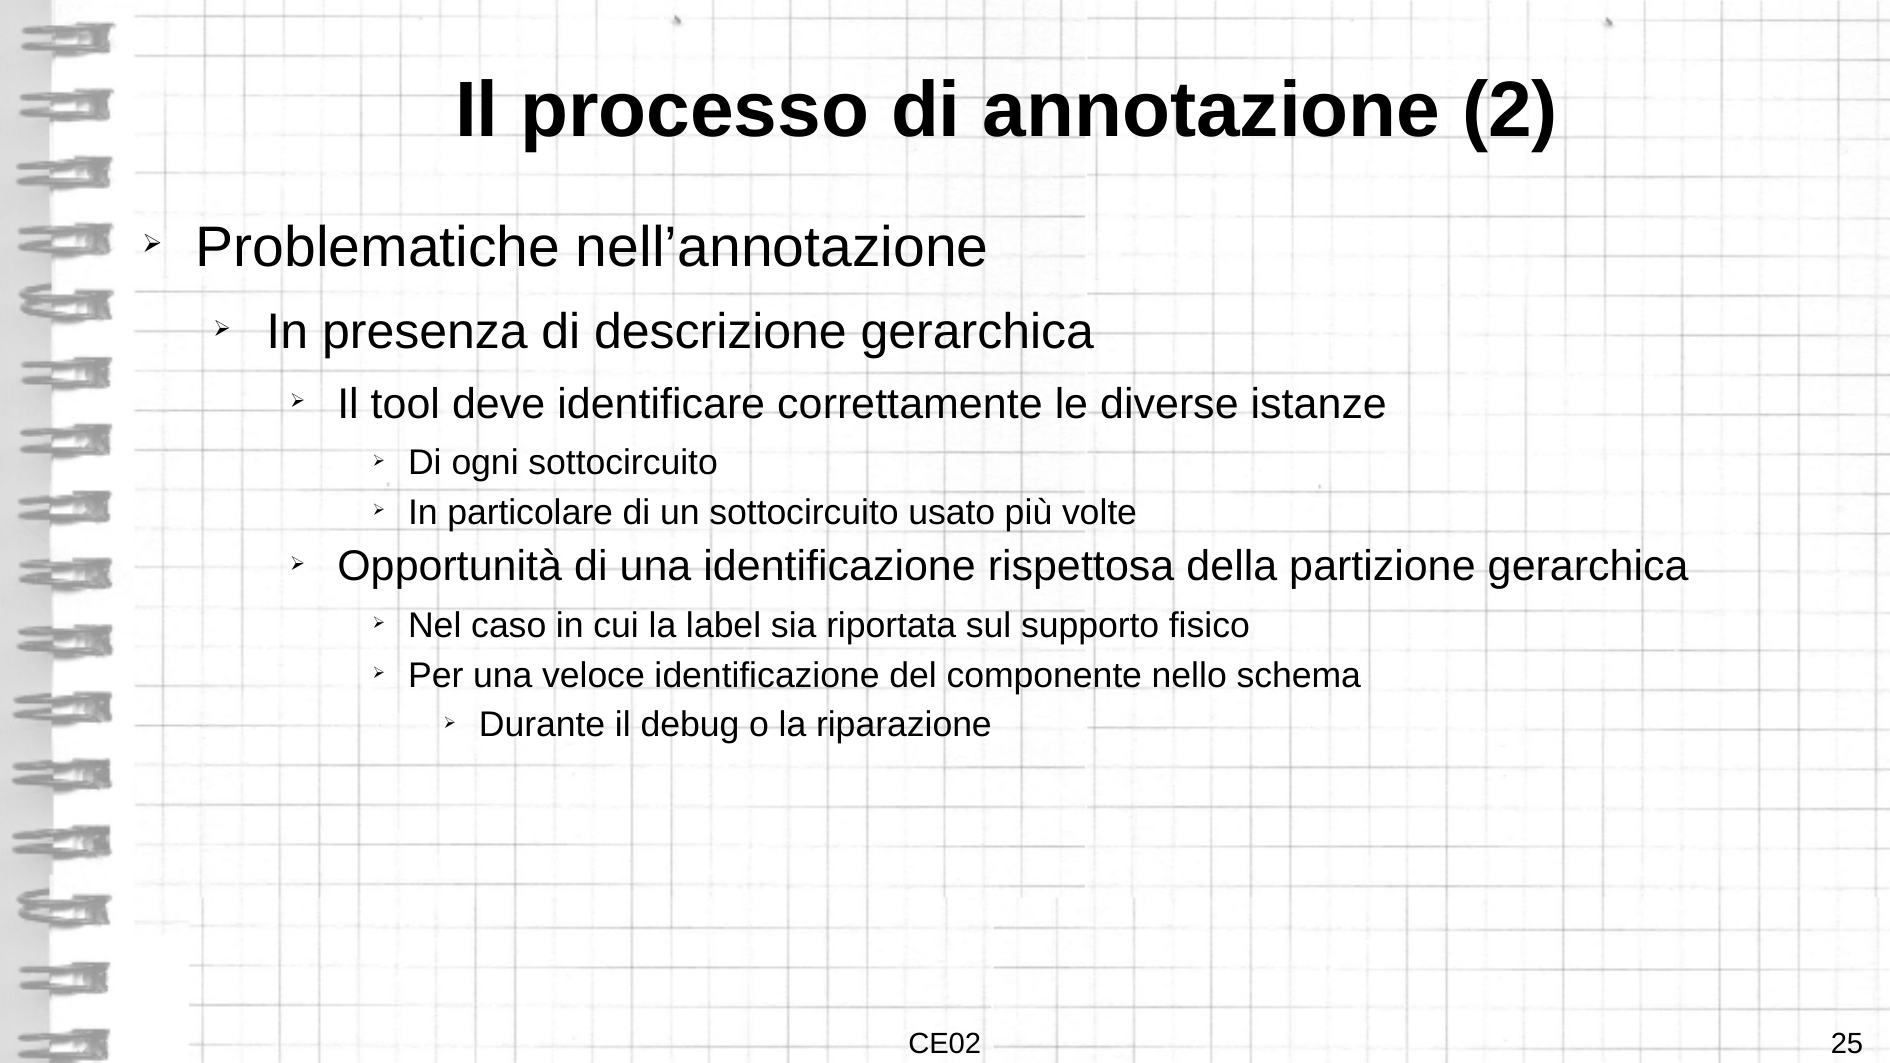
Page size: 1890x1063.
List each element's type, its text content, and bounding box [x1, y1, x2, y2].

title Il processo di annotazione (2) [124, 20, 1890, 198]
picture [0, 0, 1890, 1063]
list Problematiche nell’annotazione In presenza di descrizione gerarchica Il tool deve identificare correttamente le diverse istanze Di ogni sottocircuito In particolare di un sottocircuito usato più volte Opportunità di una identificazione rispettosa della partizione gerarchica Nel caso in cui la label sia riportata sul supporto fisico Per una veloce identificazione del componente nello schema Durante il debug o la riparazione [124, 214, 1890, 832]
